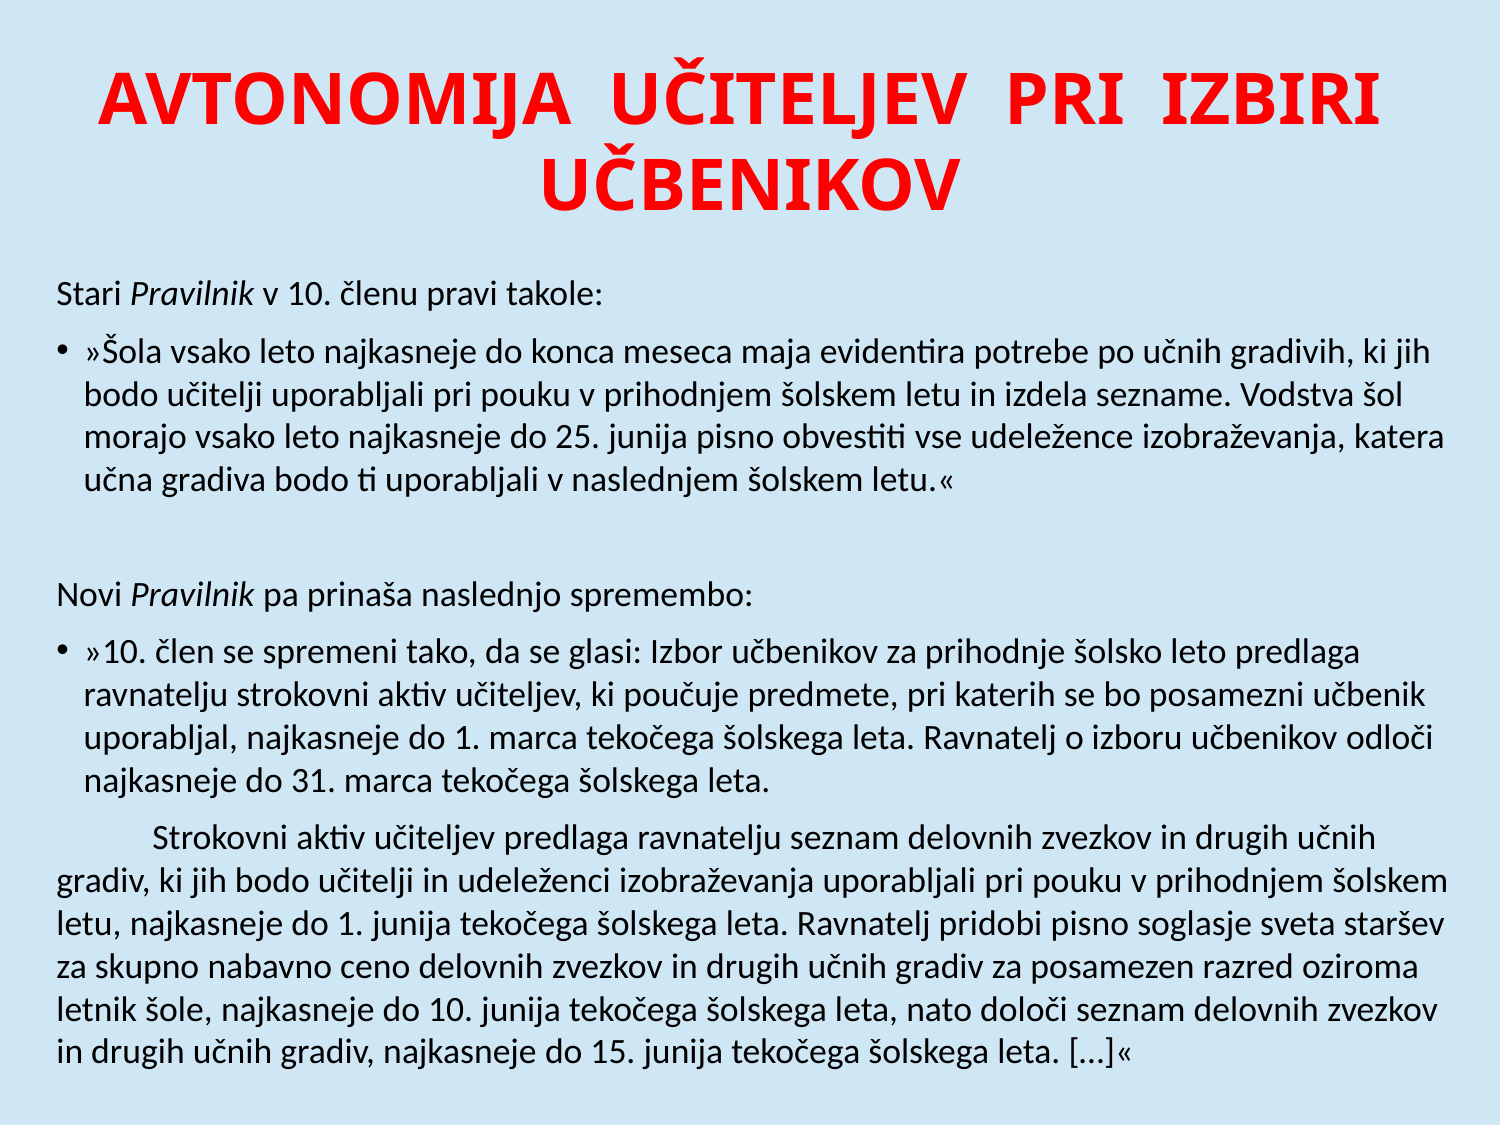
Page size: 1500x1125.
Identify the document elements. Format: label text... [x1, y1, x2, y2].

title AVTONOMIJA UČITELJEV PRI IZBIRI UČBENIKOV [75, 45, 1425, 233]
list Stari Pravilnik v 10. členu pravi takole: »Šola vsako leto najkasneje do konca meseca maja evidentira potrebe po učnih gradivih, ki jih bodo učitelji uporabljali pri pouku v prihodnjem šolskem letu in izdela sezname. Vodstva šol morajo vsako leto najkasneje do 25. junija pisno obvestiti vse udeležence izobraževanja, katera učna gradiva bodo ti uporabljali v naslednjem šolskem letu.« Novi Pravilnik pa prinaša naslednjo spremembo: »10. člen se spremeni tako, da se glasi: Izbor učbenikov za prihodnje šolsko leto predlaga ravnatelju strokovni aktiv učiteljev, ki poučuje predmete, pri katerih se bo posamezni učbenik uporabljal, najkasneje do 1. marca tekočega šolskega leta. Ravnatelj o izboru učbenikov odloči najkasneje do 31. marca tekočega šolskega leta. Strokovni aktiv učiteljev predlaga ravnatelju seznam delovnih zvezkov in drugih učnih gradiv, ki jih bodo učitelji in udeleženci izobraževanja uporabljali pri pouku v prihodnjem šolskem letu, najkasneje do 1. junija tekočega šolskega leta. Ravnatelj pridobi pisno soglasje sveta staršev za skupno nabavno ceno delovnih zvezkov in drugih učnih gradiv za posamezen razred oziroma letnik šole, najkasneje do 10. junija tekočega šolskega leta, nato določi seznam delovnih zvezkov in drugih učnih gradiv, najkasneje do 15. junija tekočega šolskega leta. […]« [41, 262, 1471, 1094]
